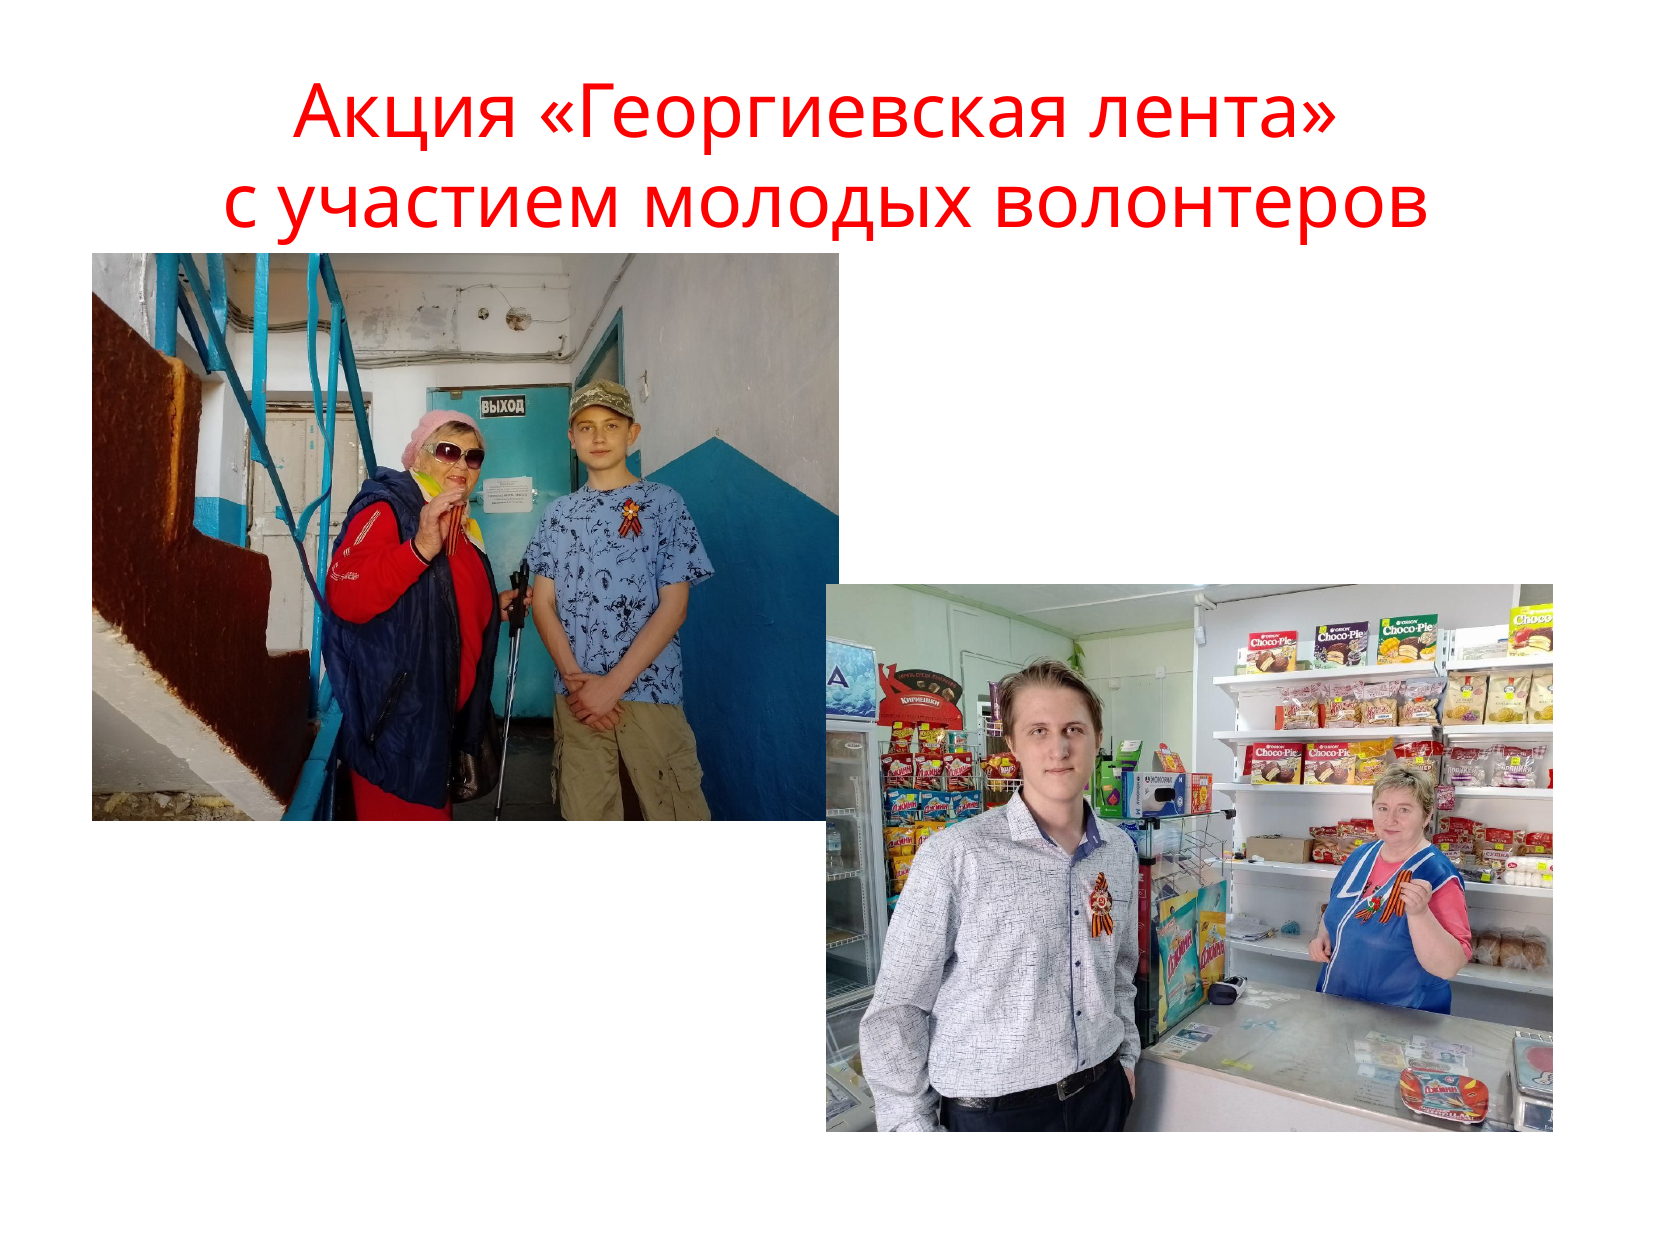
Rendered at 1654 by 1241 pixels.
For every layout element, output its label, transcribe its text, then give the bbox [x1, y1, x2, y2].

picture [92, 253, 1553, 1132]
title Акция «Георгиевская лента» с участием молодых волонтеров [82, 49, 1571, 257]
